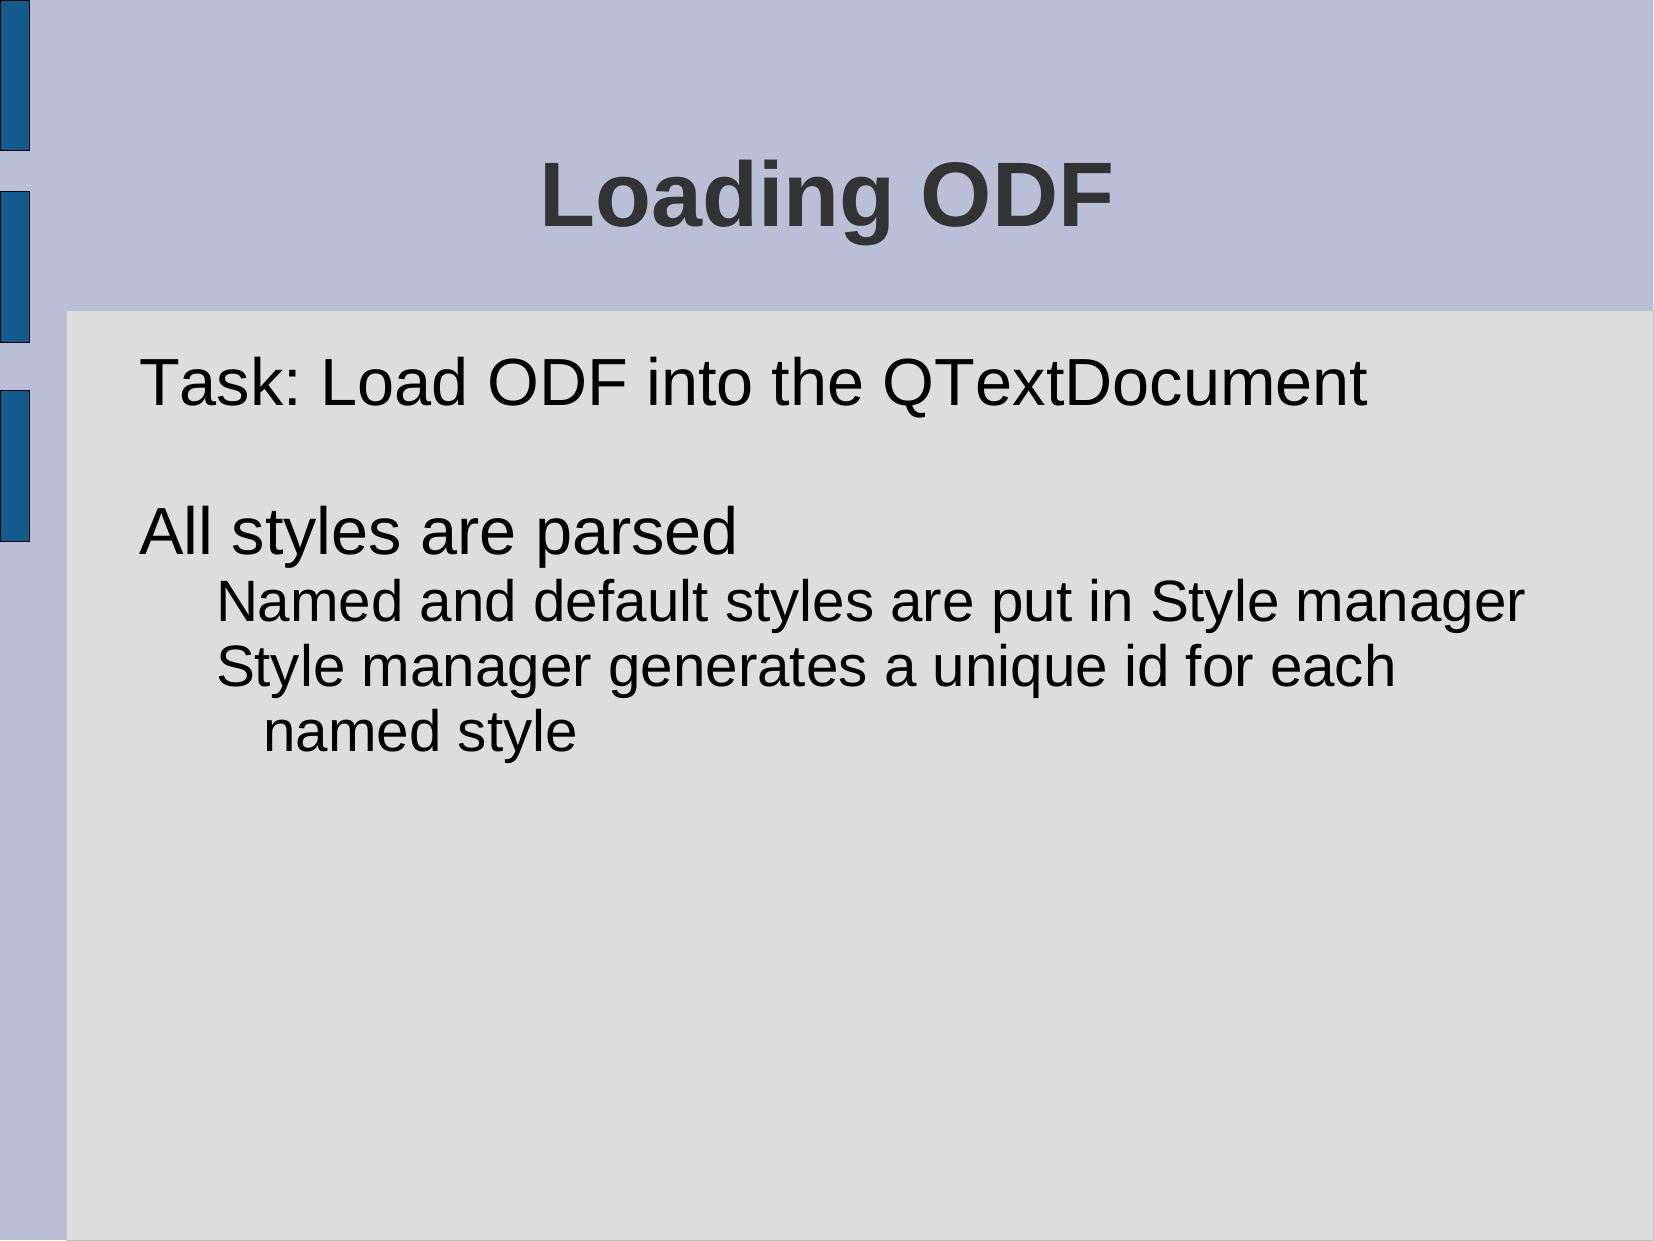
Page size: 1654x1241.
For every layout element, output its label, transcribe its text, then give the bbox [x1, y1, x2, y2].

title Loading ODF [121, 98, 1534, 291]
list Task: Load ODF into the QTextDocument All styles are parsed Named and default styles are put in Style manager Style manager generates a unique id for each named style [121, 344, 1534, 1112]
